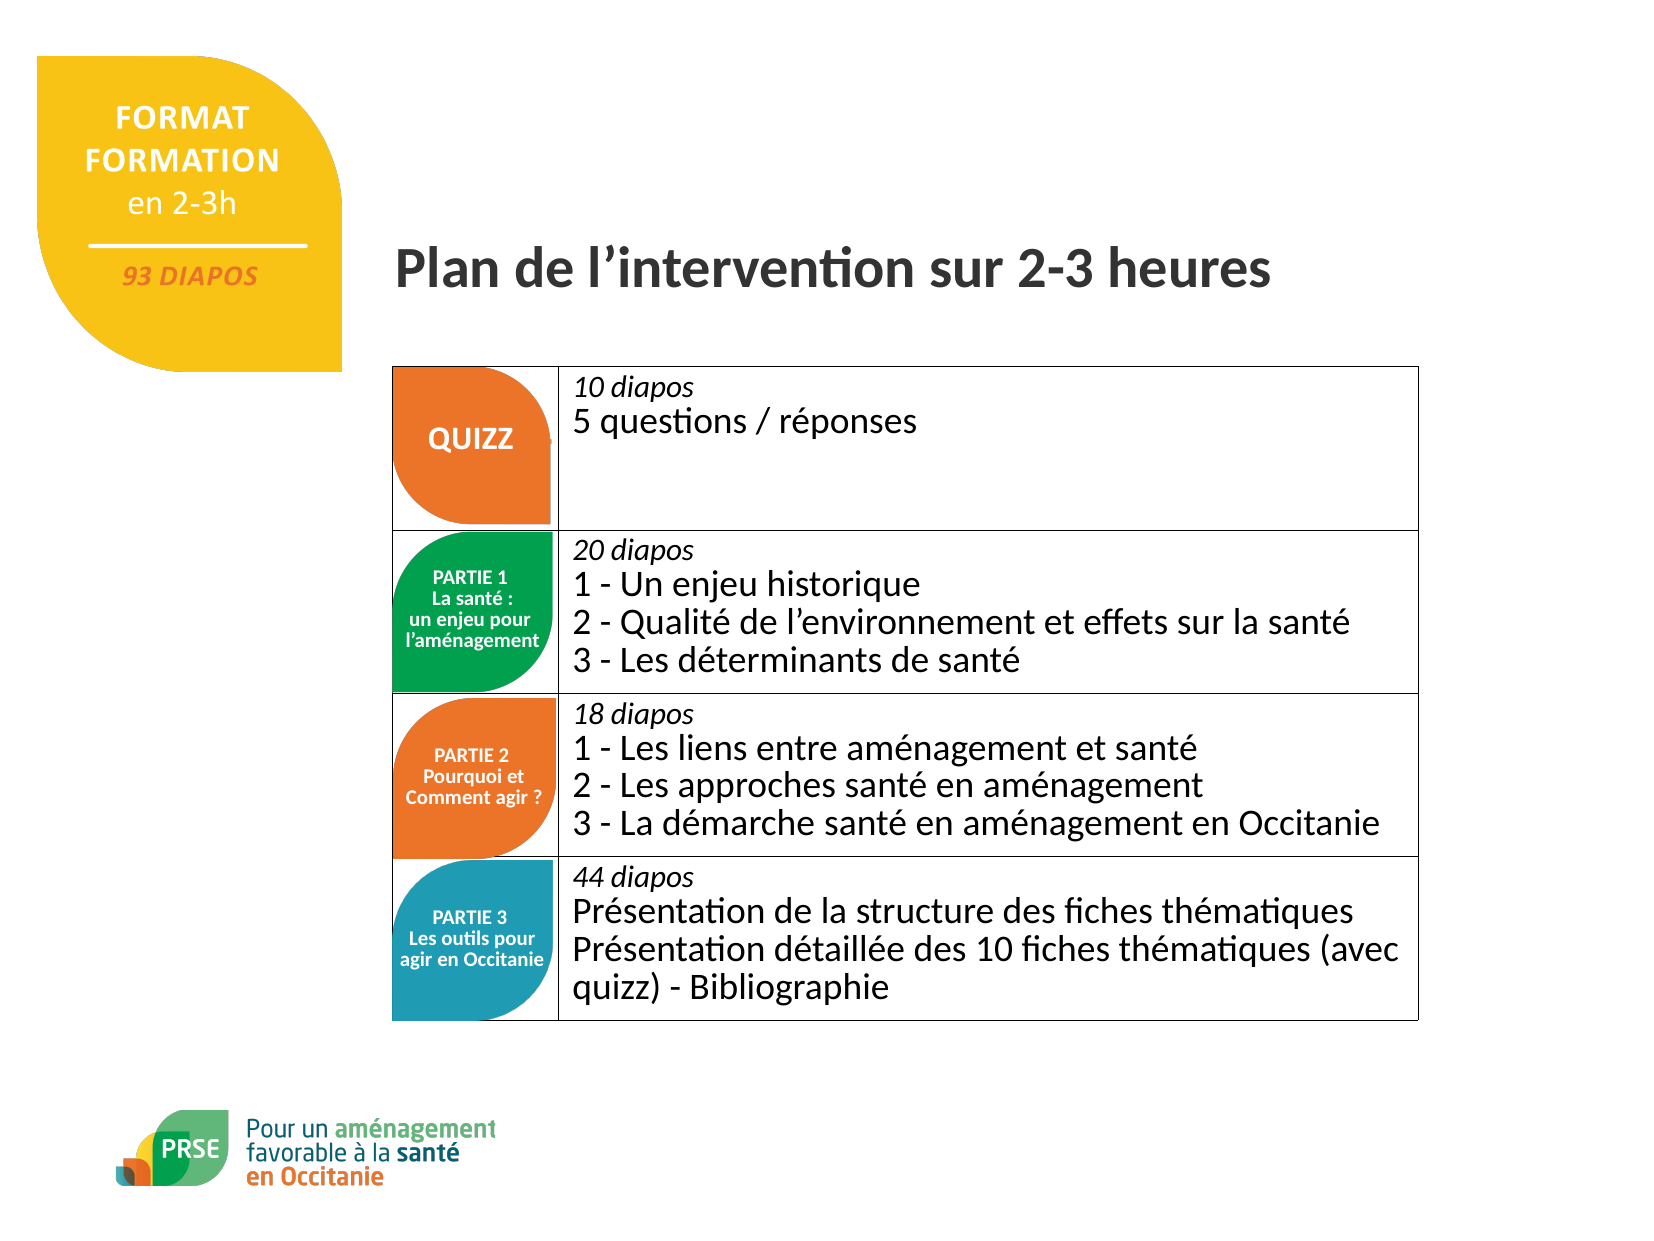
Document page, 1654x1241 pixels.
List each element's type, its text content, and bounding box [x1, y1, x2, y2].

table_cell [393, 857, 558, 1020]
table_header [393, 367, 558, 530]
title Plan de l’intervention sur 2-3 heures [395, 243, 1343, 302]
table_cell [393, 694, 558, 856]
table_header 10 diapos 5 questions / réponses [559, 367, 1418, 530]
picture [37, 56, 342, 372]
table_cell 44 diapos Présentation de la structure des fiches thématiques Présentation détaillée des 10 fiches thématiques (avec quizz) - Bibliographie [559, 857, 1418, 1020]
table_cell 18 diapos 1 - Les liens entre aménagement et santé 2 - Les approches santé en aménagement 3 - La démarche santé en aménagement en Occitanie [559, 694, 1418, 856]
picture [392, 860, 553, 1021]
table_cell 20 diapos 1 - Un enjeu historique 2 - Qualité de l’environnement et effets sur la santé 3 - Les déterminants de santé [559, 531, 1418, 693]
picture [114, 1110, 497, 1186]
picture [388, 528, 557, 693]
picture [393, 698, 556, 859]
